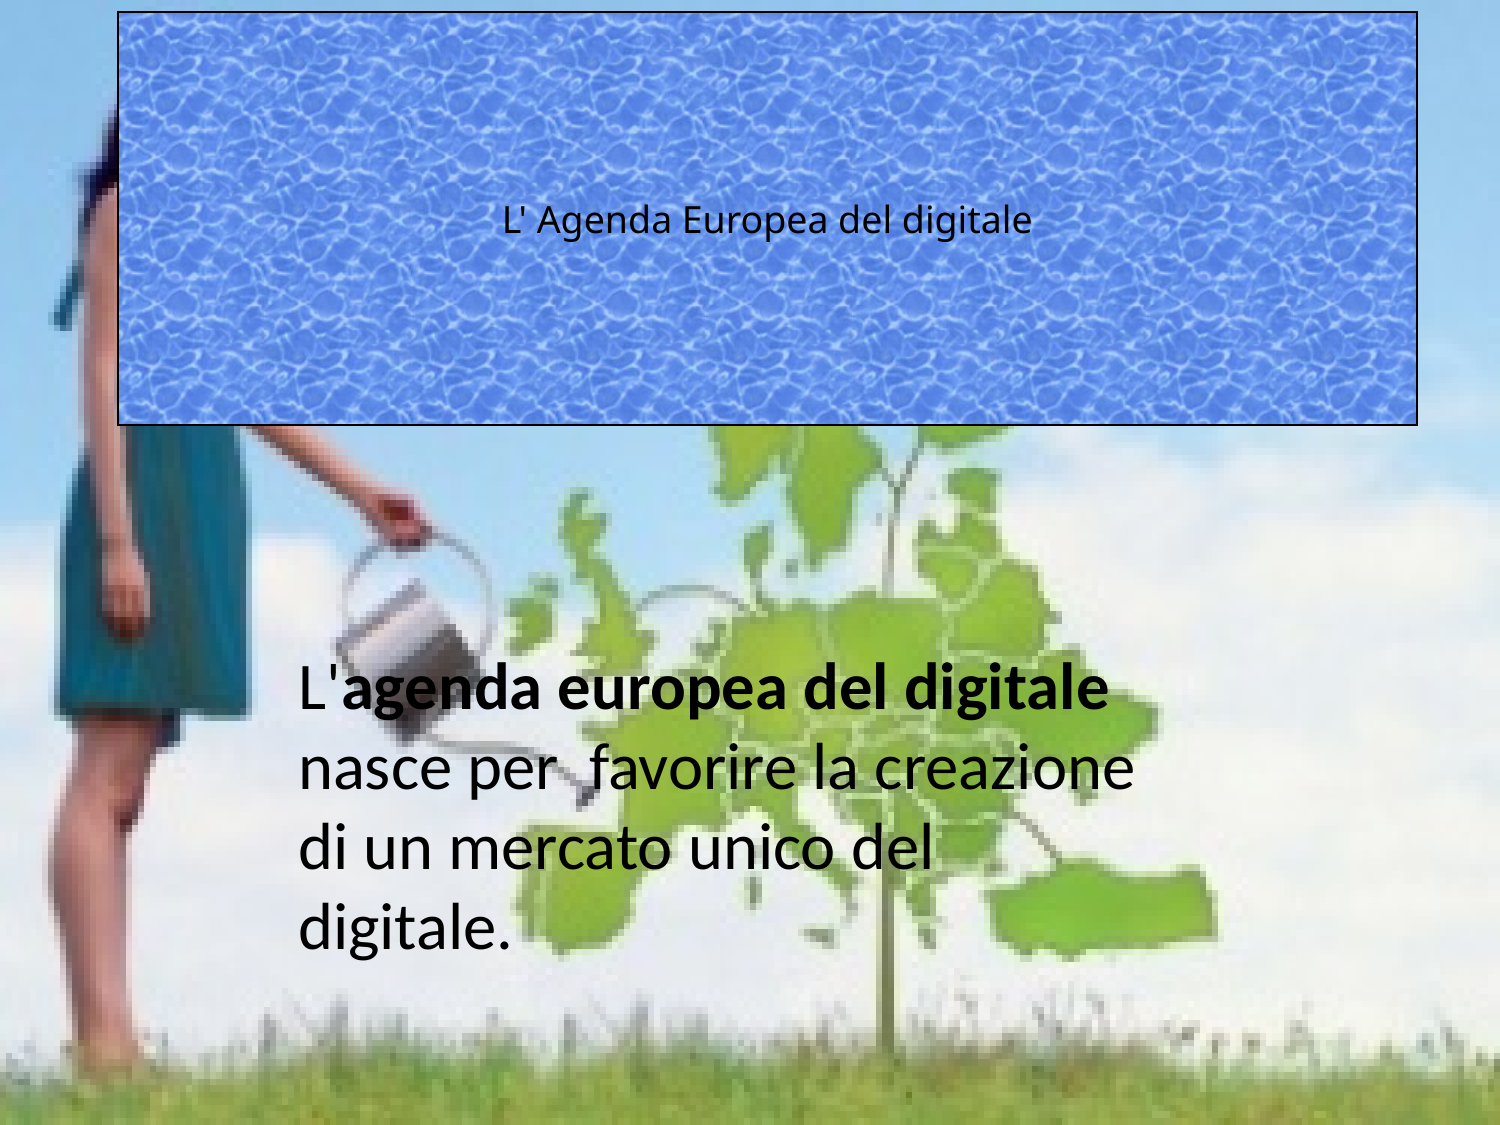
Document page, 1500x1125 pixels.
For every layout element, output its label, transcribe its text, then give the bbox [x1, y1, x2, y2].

text_box L'agenda europea del digitale nasce per favorire la creazione di un mercato unico del digitale. [283, 635, 1170, 1125]
text_box L' Agenda Europea del digitale [118, 11, 1418, 426]
picture [0, 0, 1500, 1125]
